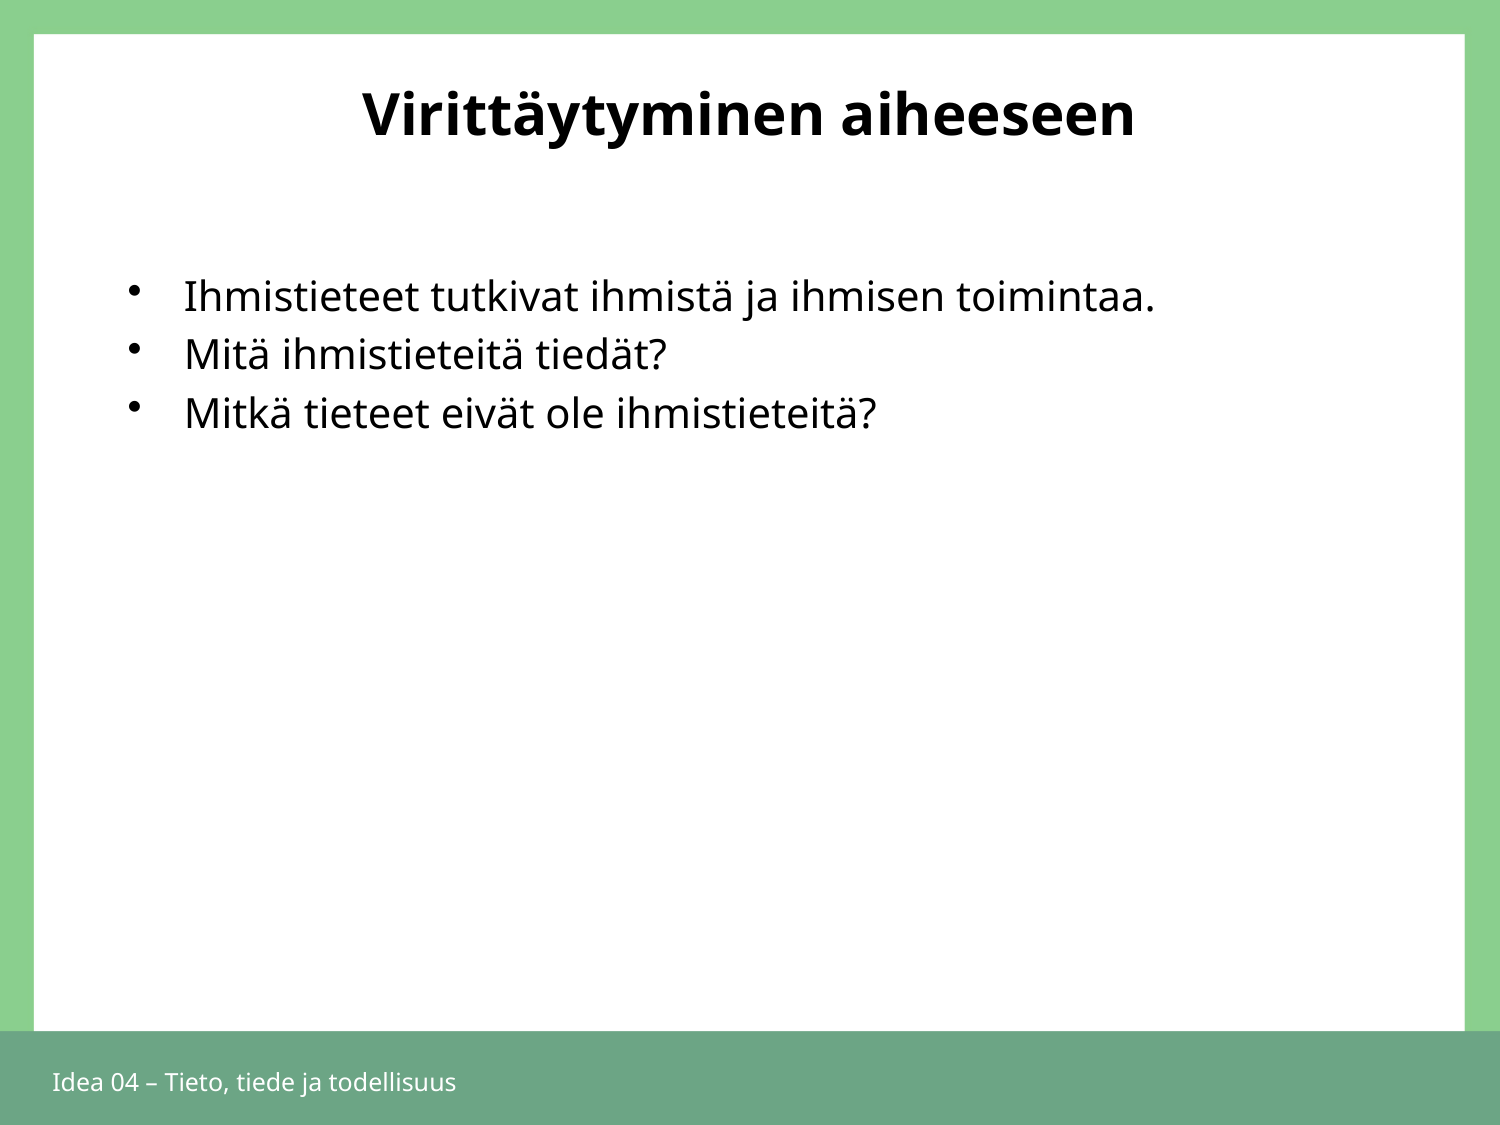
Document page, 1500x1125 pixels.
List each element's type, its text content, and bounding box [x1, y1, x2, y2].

title Virittäytyminen aiheeseen [112, 37, 1388, 188]
picture [0, 0, 1500, 1125]
list Ihmistieteet tutkivat ihmistä ja ihmisen toimintaa. Mitä ihmistieteitä tiedät? Mitkä tieteet eivät ole ihmistieteitä? [112, 262, 1388, 1000]
